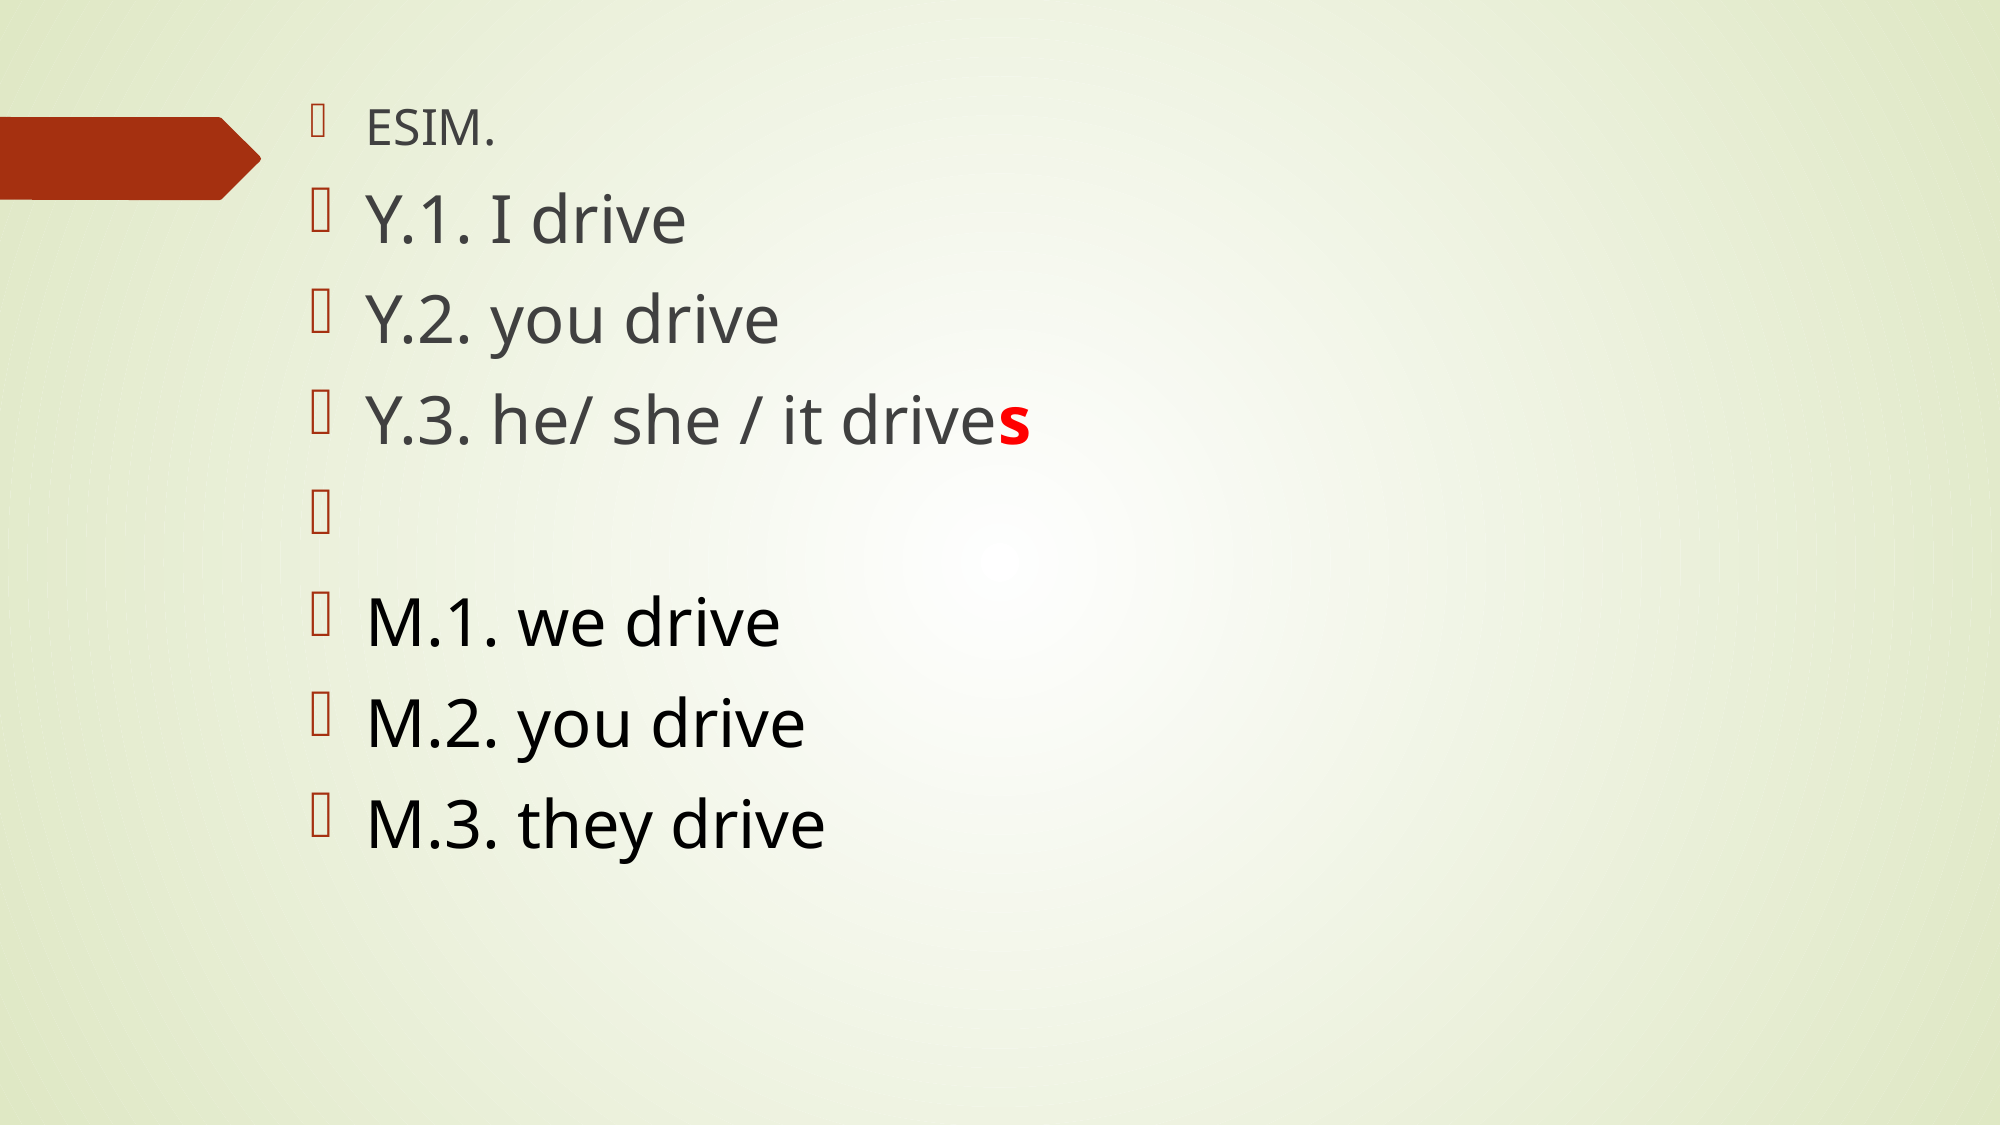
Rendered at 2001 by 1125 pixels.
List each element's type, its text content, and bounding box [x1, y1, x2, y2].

list ESIM. Y.1. I drive Y.2. you drive Y.3. he/ she / it drives M.1. we drive M.2. you drive M.3. they drive [294, 87, 1888, 970]
